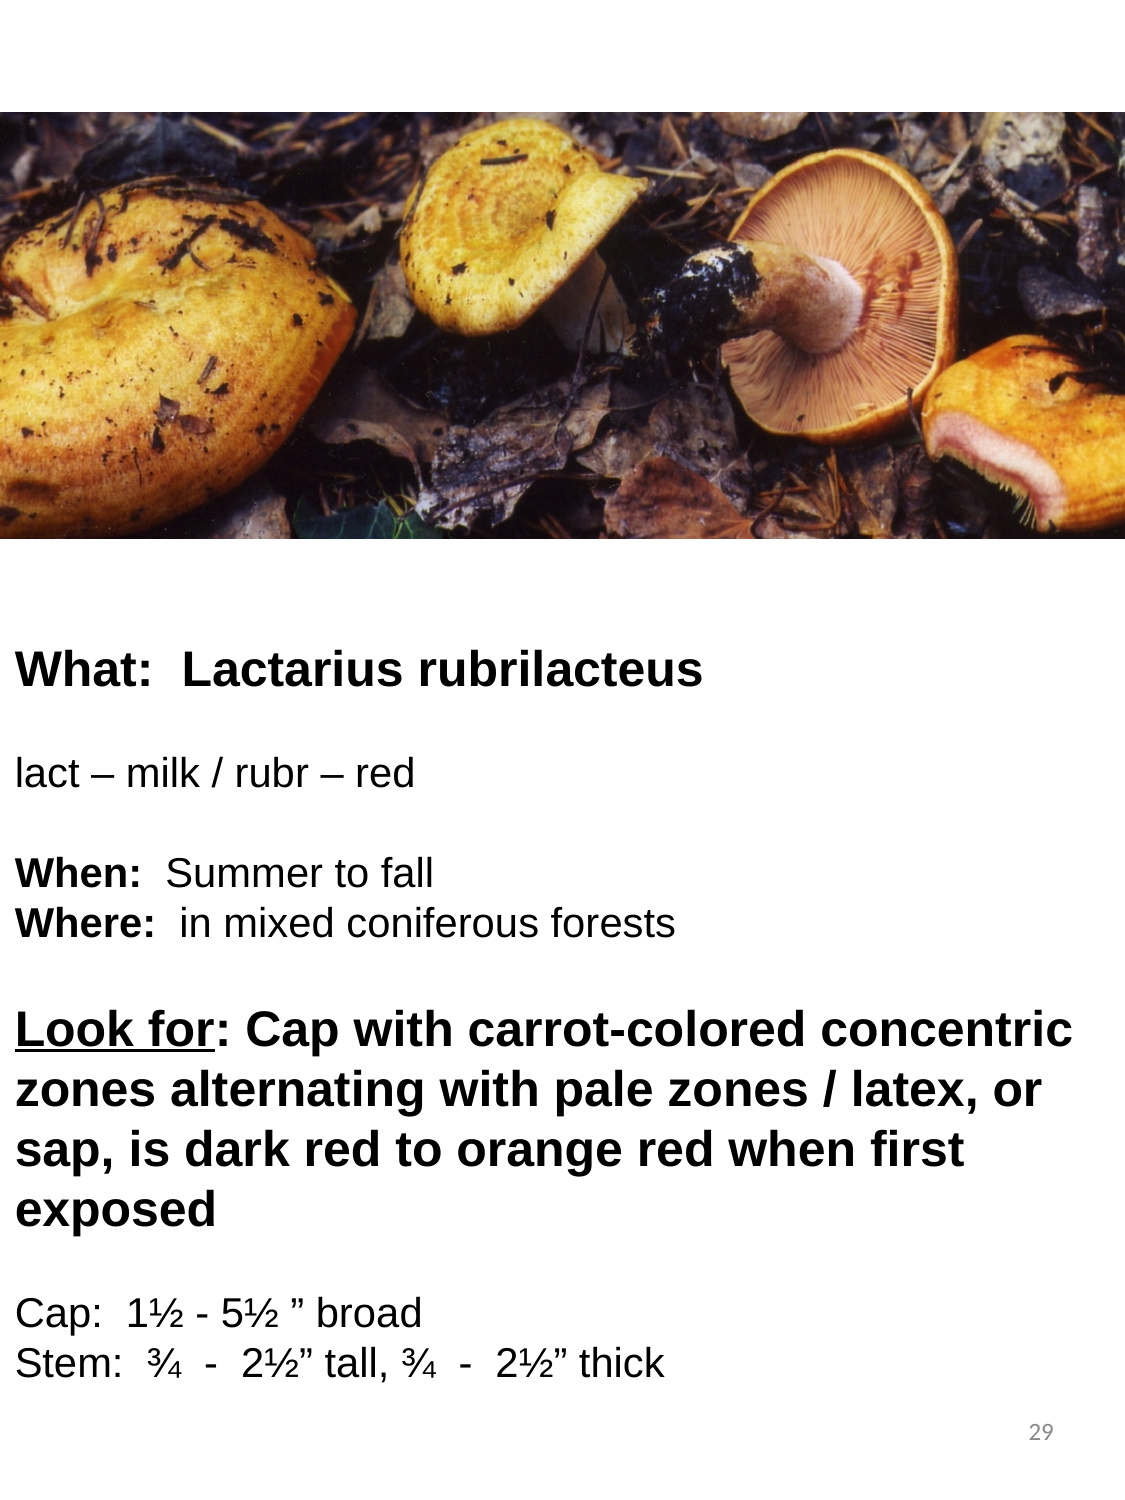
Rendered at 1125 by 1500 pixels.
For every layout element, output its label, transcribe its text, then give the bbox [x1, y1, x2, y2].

text_box What: Lactarius rubrilacteus lact – milk / rubr – red When: Summer to fall Where: in mixed coniferous forests Look for: Cap with carrot-colored concentric zones alternating with pale zones / latex, or sap, is dark red to orange red when first exposed Cap: 1½ - 5½ ” broad Stem: ¾ - 2½” tall, ¾ - 2½” thick [0, 628, 1125, 1394]
text_box <number> [806, 1394, 1069, 1471]
picture [0, 112, 1125, 540]
